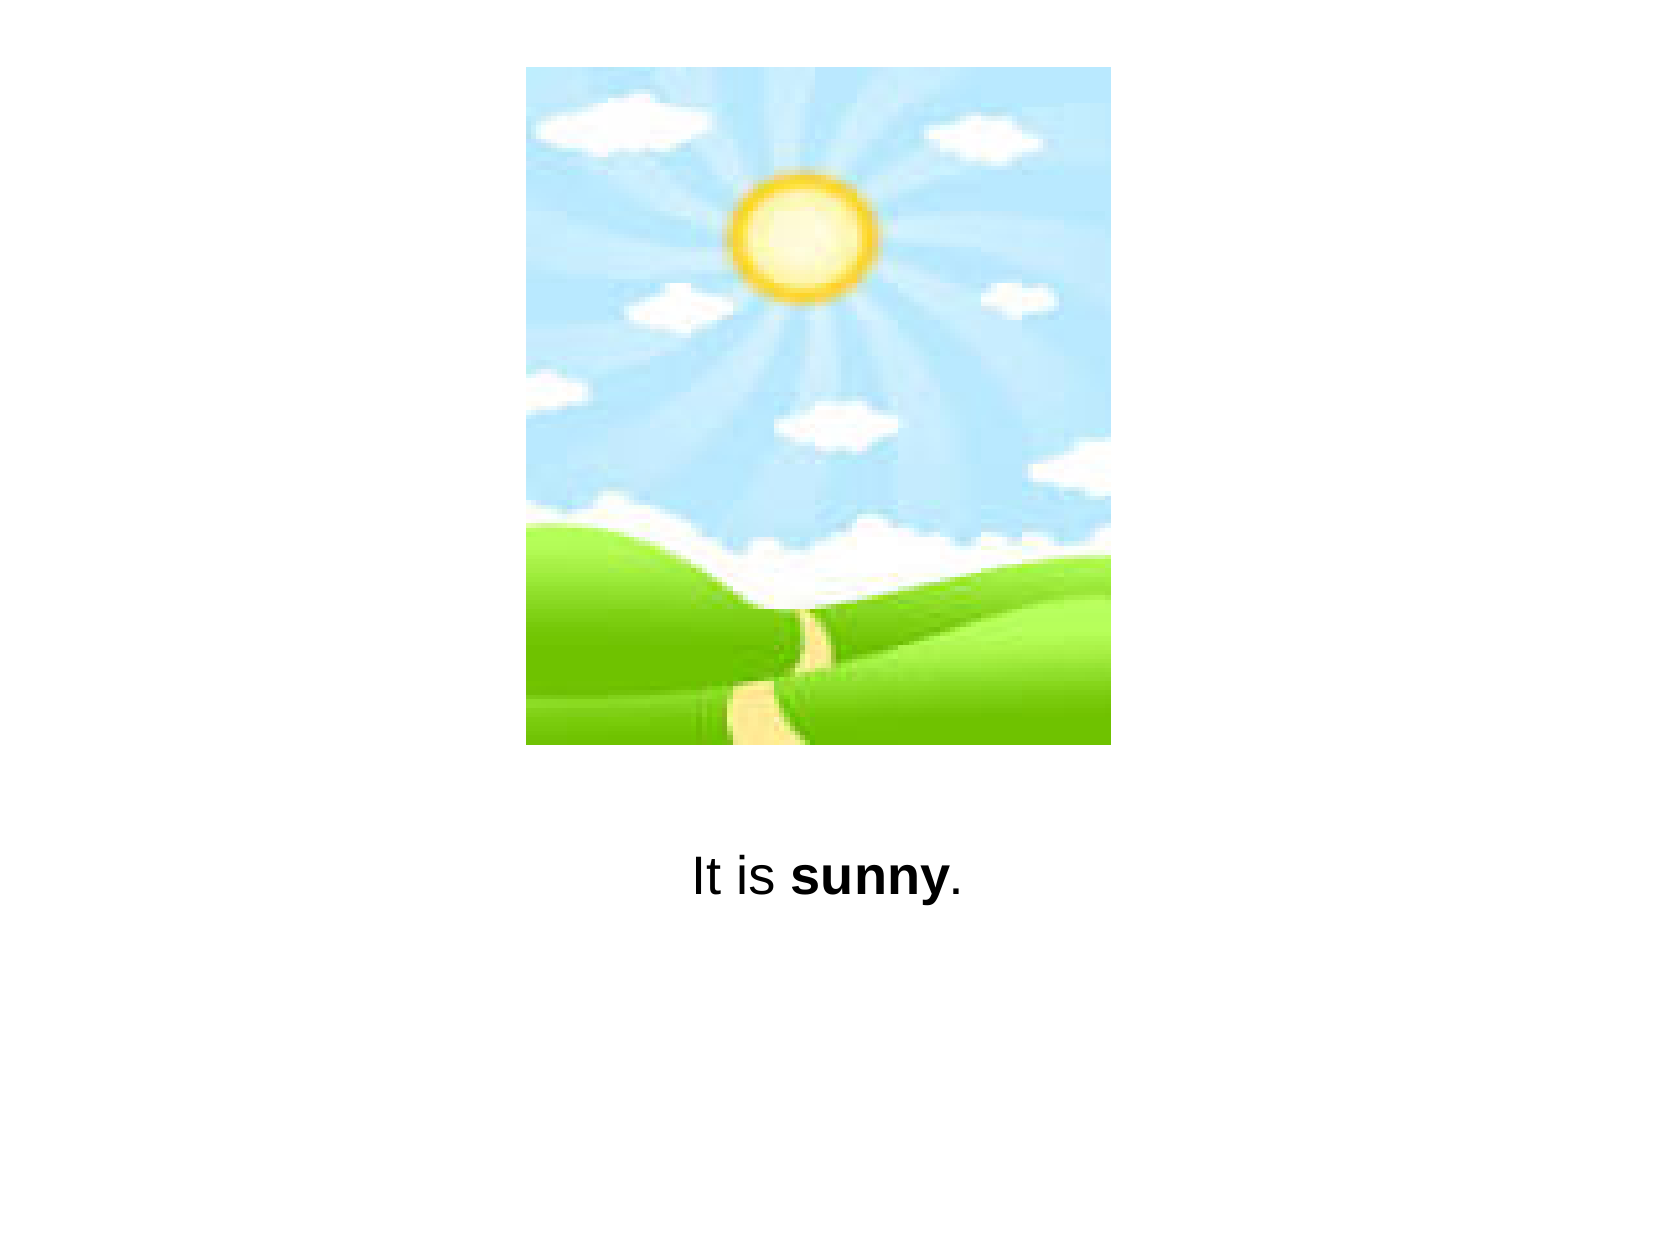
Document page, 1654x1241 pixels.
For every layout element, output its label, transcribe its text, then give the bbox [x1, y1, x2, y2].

picture [526, 67, 1111, 745]
text_box It is sunny. [676, 837, 1362, 985]
